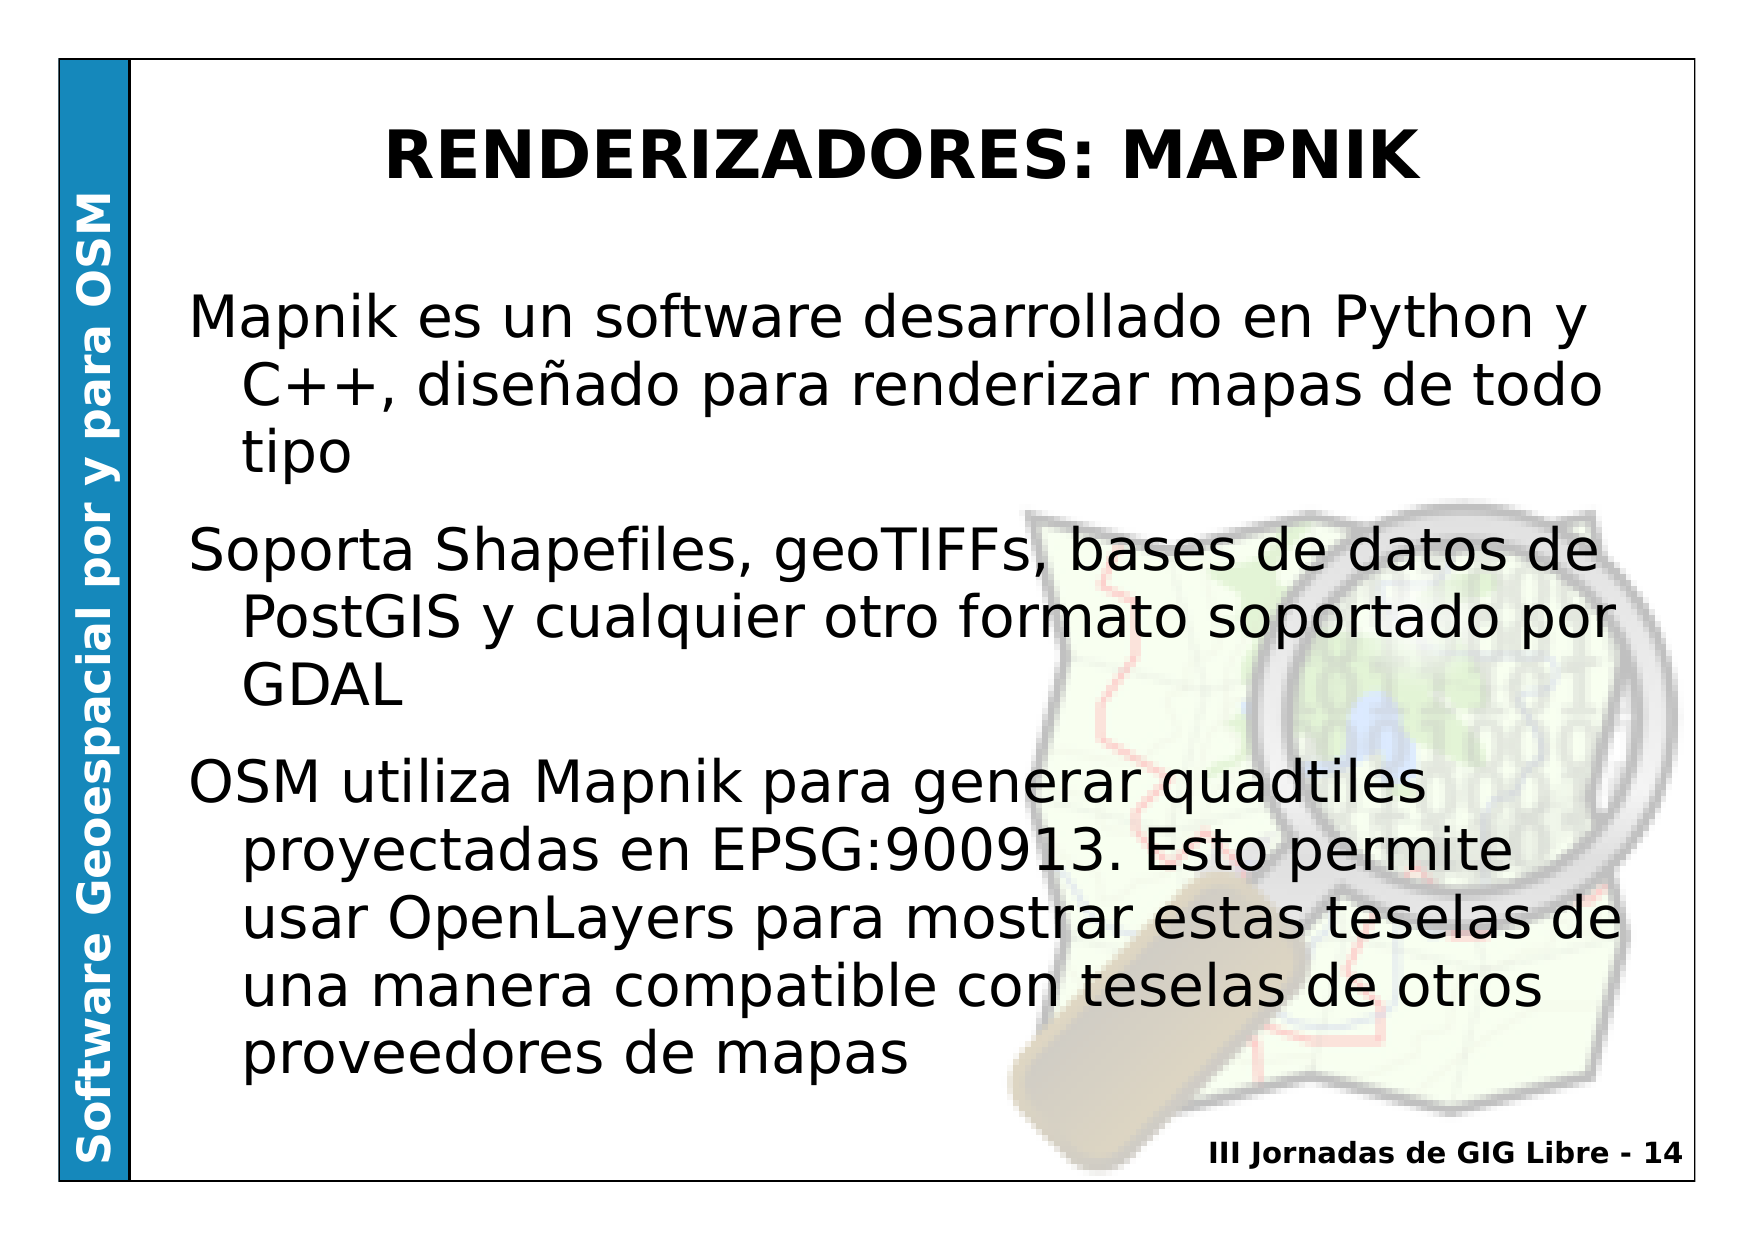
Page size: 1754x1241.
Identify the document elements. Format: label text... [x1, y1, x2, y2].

list Mapnik es un software desarrollado en Python y C++, diseñado para renderizar mapas de todo tipo Soporta Shapefiles, geoTIFFs, bases de datos de PostGIS y cualquier otro formato soportado por GDAL OSM utiliza Mapnik para generar quadtiles proyectadas en EPSG:900913. Esto permite usar OpenLayers para mostrar estas teselas de una manera compatible con teselas de otros proveedores de mapas [171, 283, 1634, 1088]
picture [996, 481, 1696, 1182]
title RENDERIZADORES: MAPNIK [171, 103, 1634, 209]
